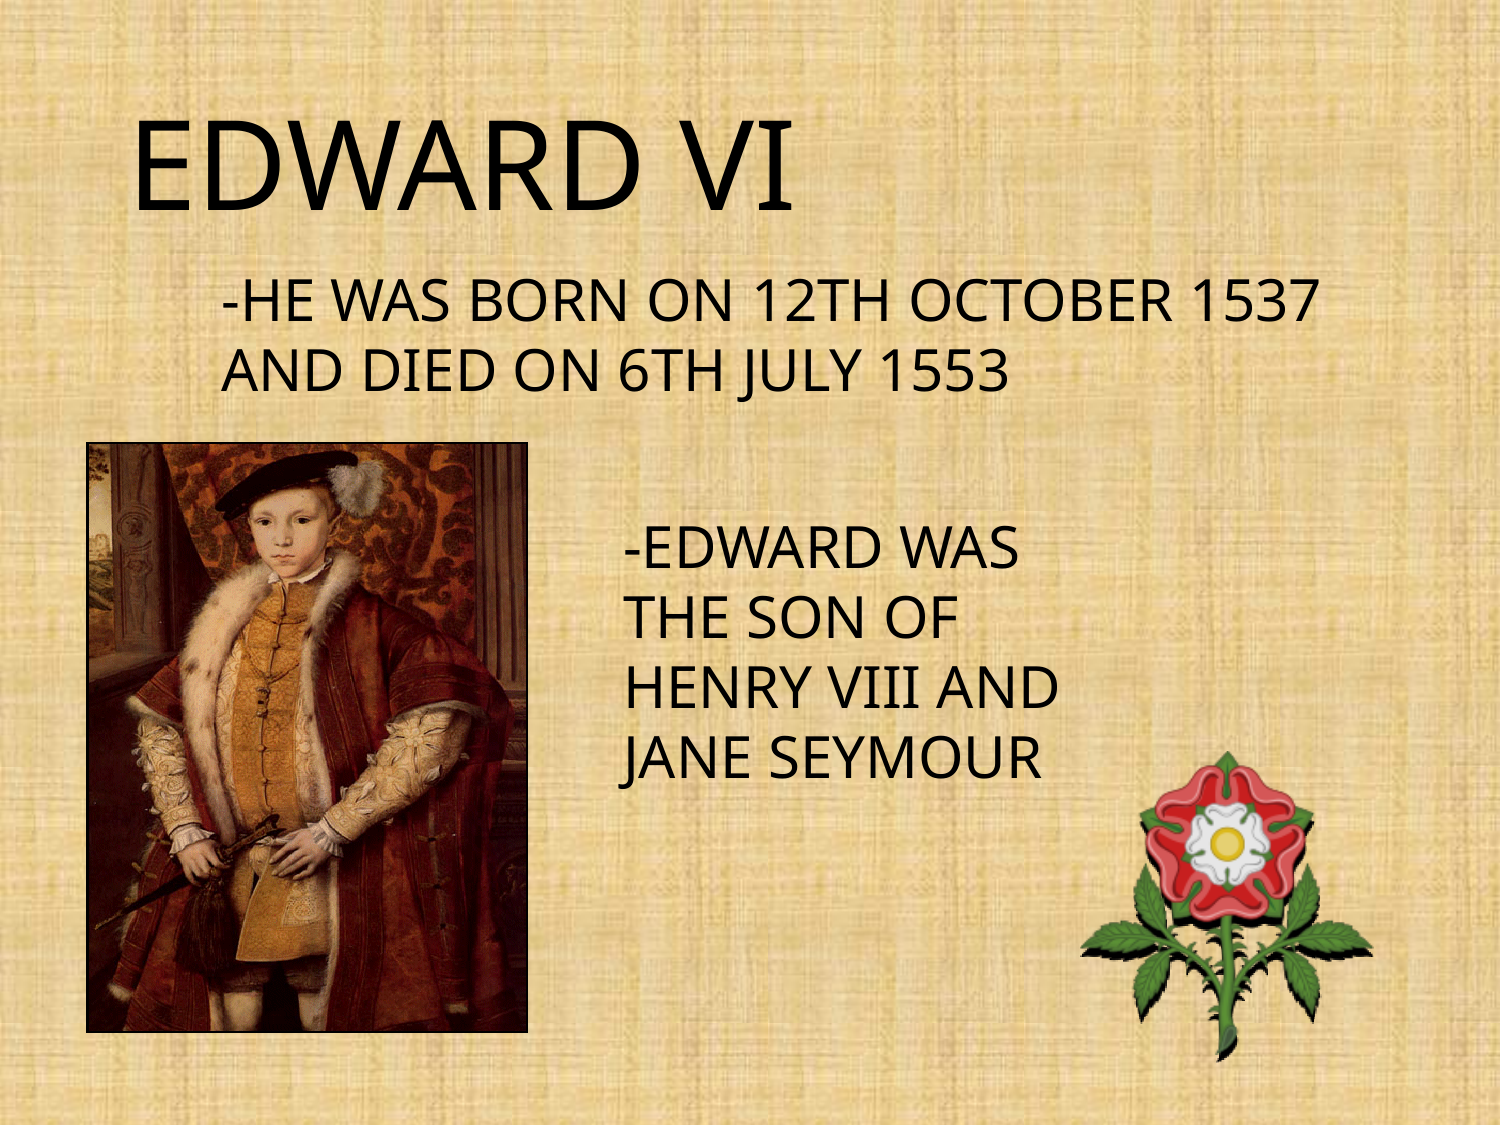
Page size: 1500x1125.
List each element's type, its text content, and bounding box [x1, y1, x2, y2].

text_box -EDWARD WAS THE SON OF HENRY VIII AND JANE SEYMOUR [608, 503, 1081, 799]
text_box -HE WAS BORN ON 12TH OCTOBER 1537 AND DIED ON 6TH JULY 1553 [206, 255, 1436, 411]
text_box EDWARD VI [112, 78, 1117, 243]
picture [0, 0, 1500, 1125]
